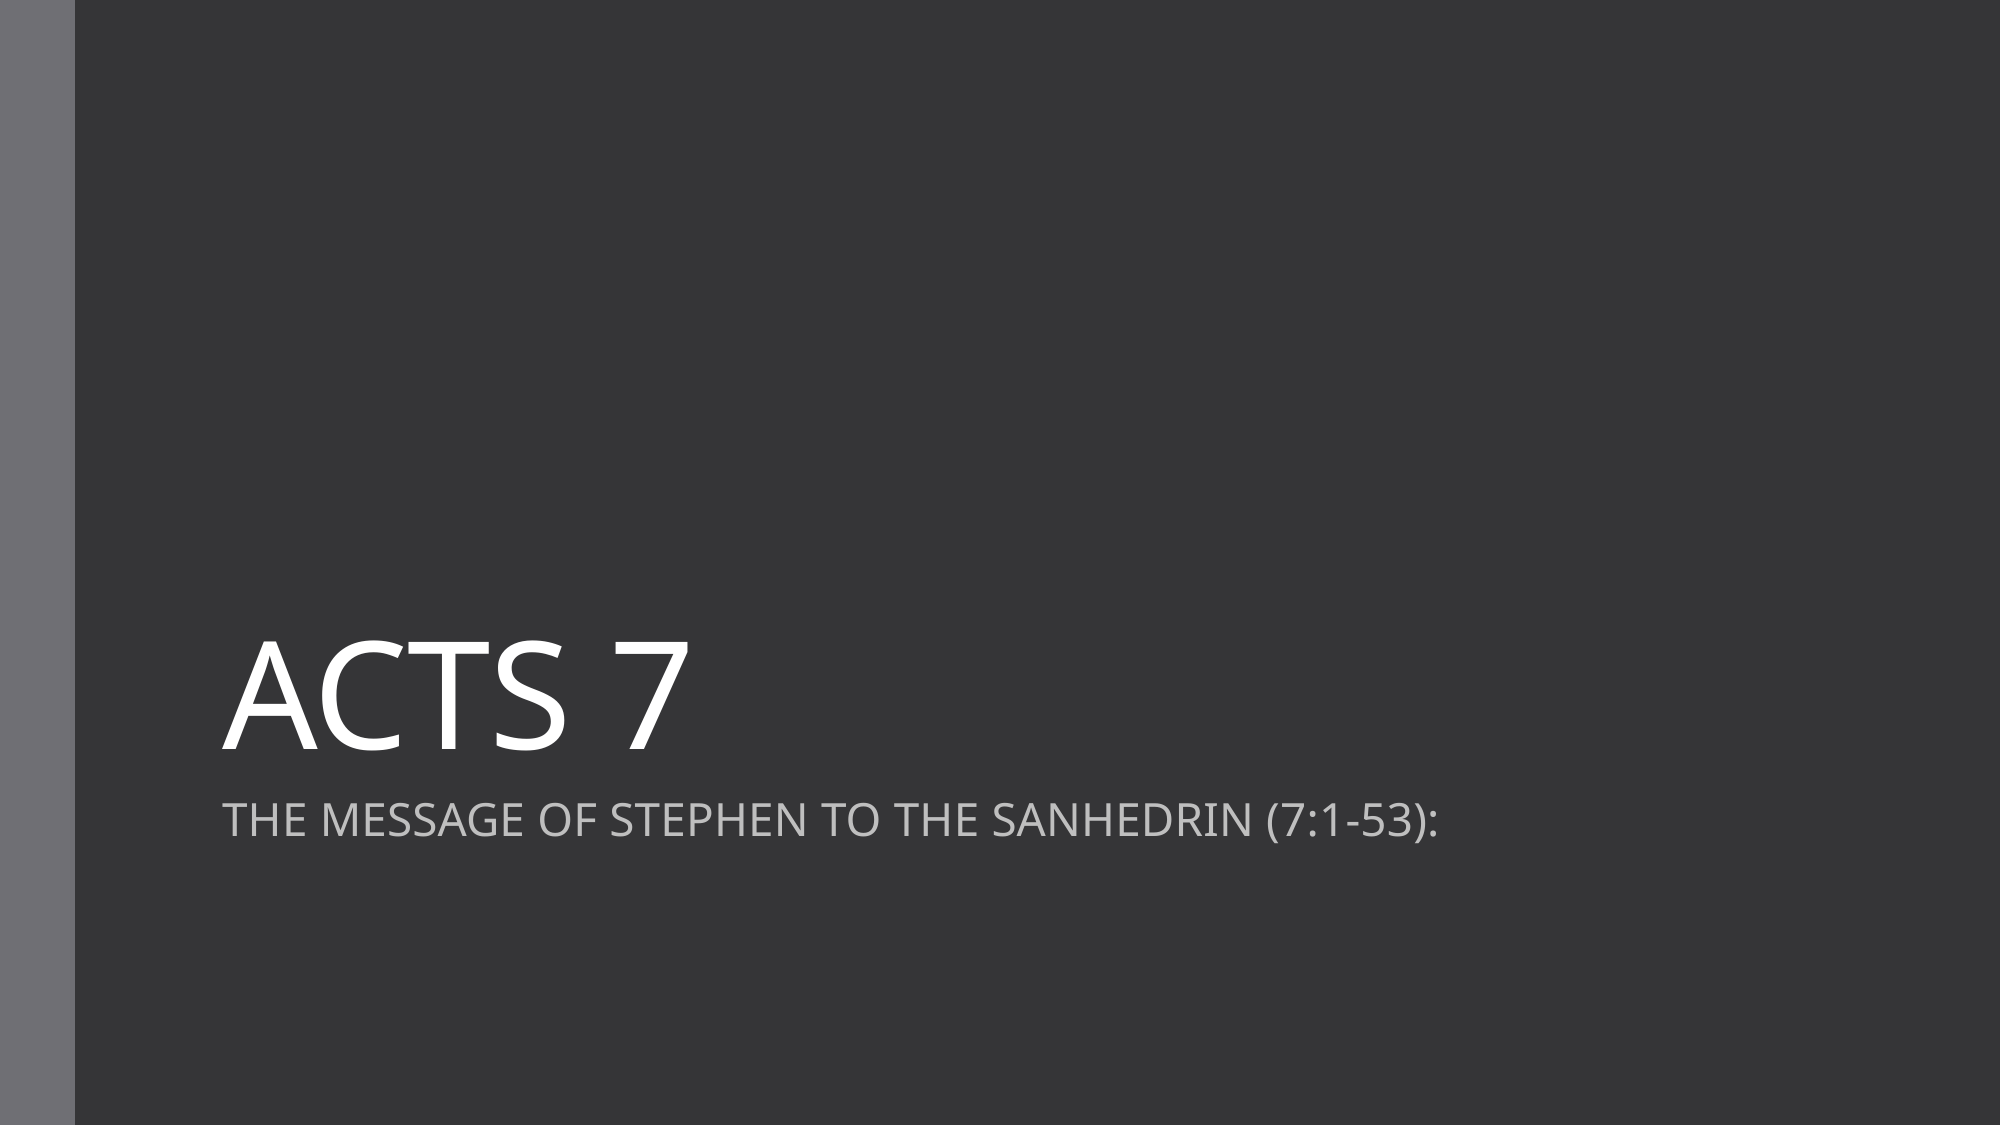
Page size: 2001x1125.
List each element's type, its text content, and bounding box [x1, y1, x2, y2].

subtitle THE MESSAGE OF STEPHEN TO THE SANHEDRIN (7:1-53): [206, 787, 1752, 1066]
title ACTS 7 [206, 124, 1752, 787]
